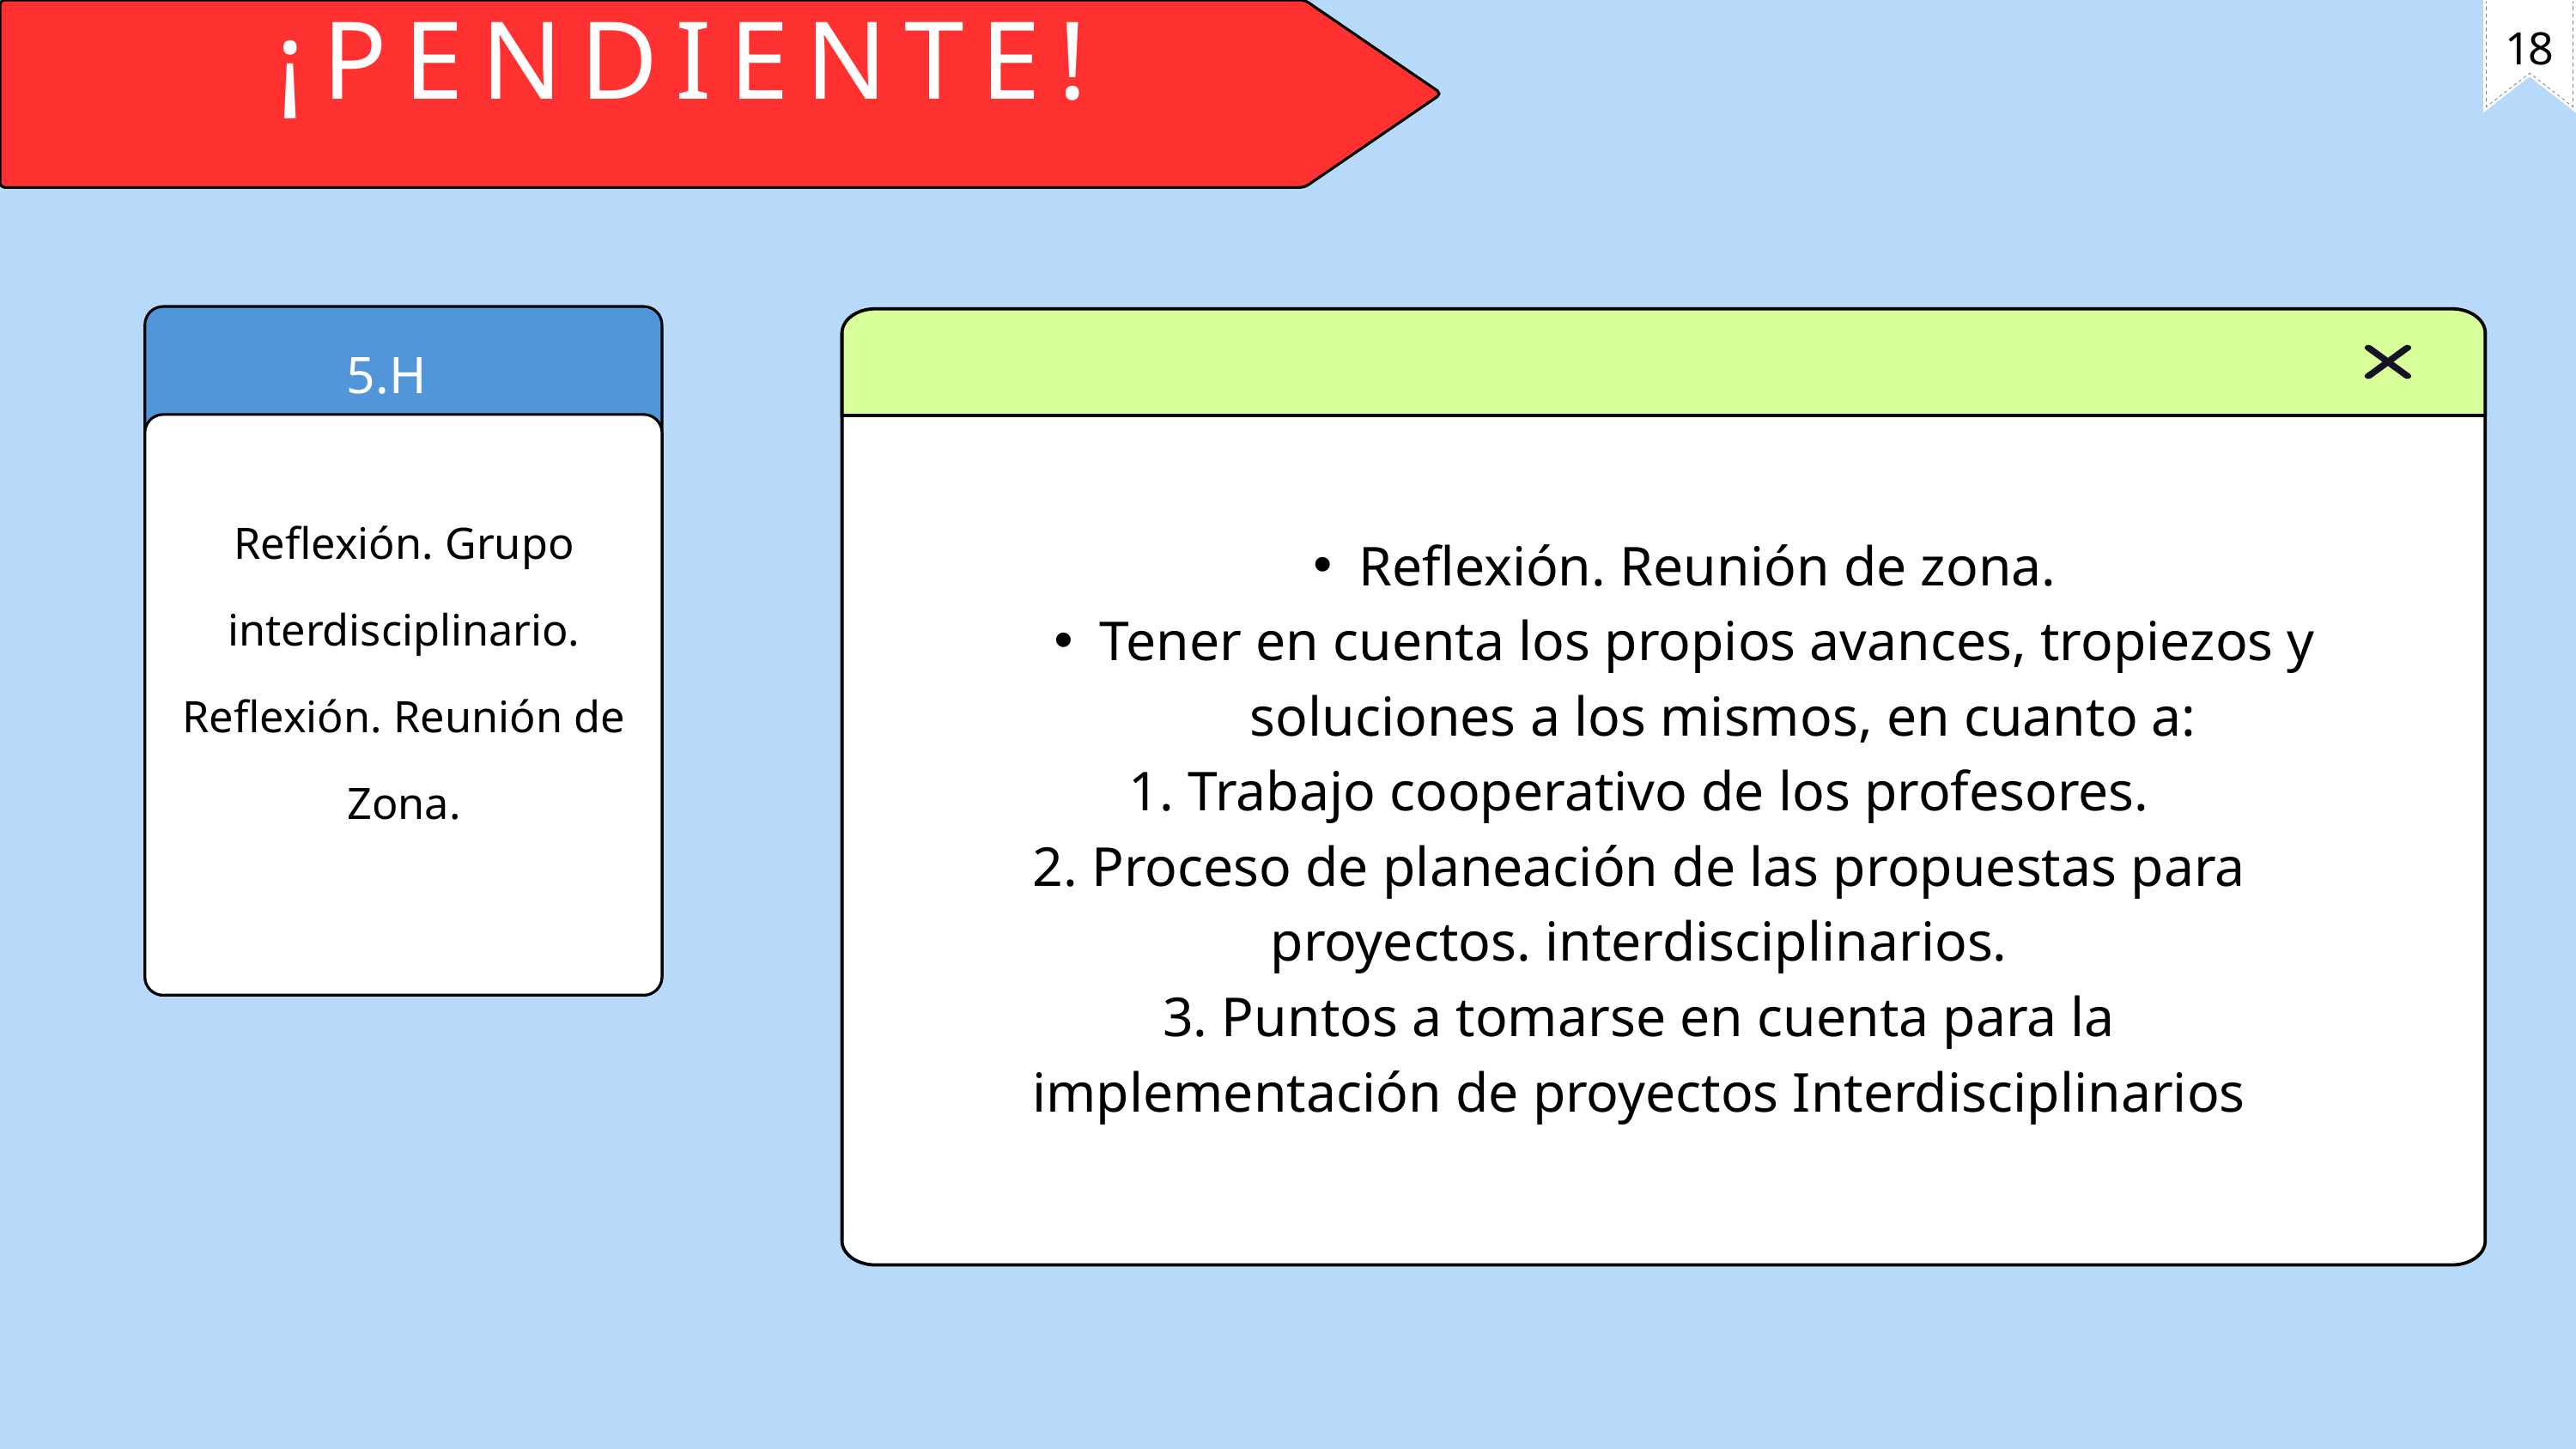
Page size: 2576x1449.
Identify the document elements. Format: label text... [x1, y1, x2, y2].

text_box [0, 0, 2576, 1449]
text_box Reflexión. Grupo interdisciplinario. Reflexión. Reunión de Zona. [174, 481, 635, 902]
text_box 18 [2488, 10, 2571, 71]
text_box 5.H [161, 303, 612, 394]
text_box ¡PENDIENTE! [0, 0, 1365, 188]
text_box Reflexión. Reunión de zona. Tener en cuenta los propios avances, tropiezos y soluciones a los mismos, en cuanto a: 1. Trabajo cooperativo de los profesores. 2. Proceso de planeación de las propuestas para proyectos. interdisciplinarios. 3. Puntos a tomarse en cuenta para la implementación de proyectos Interdisciplinarios [933, 521, 2347, 1197]
